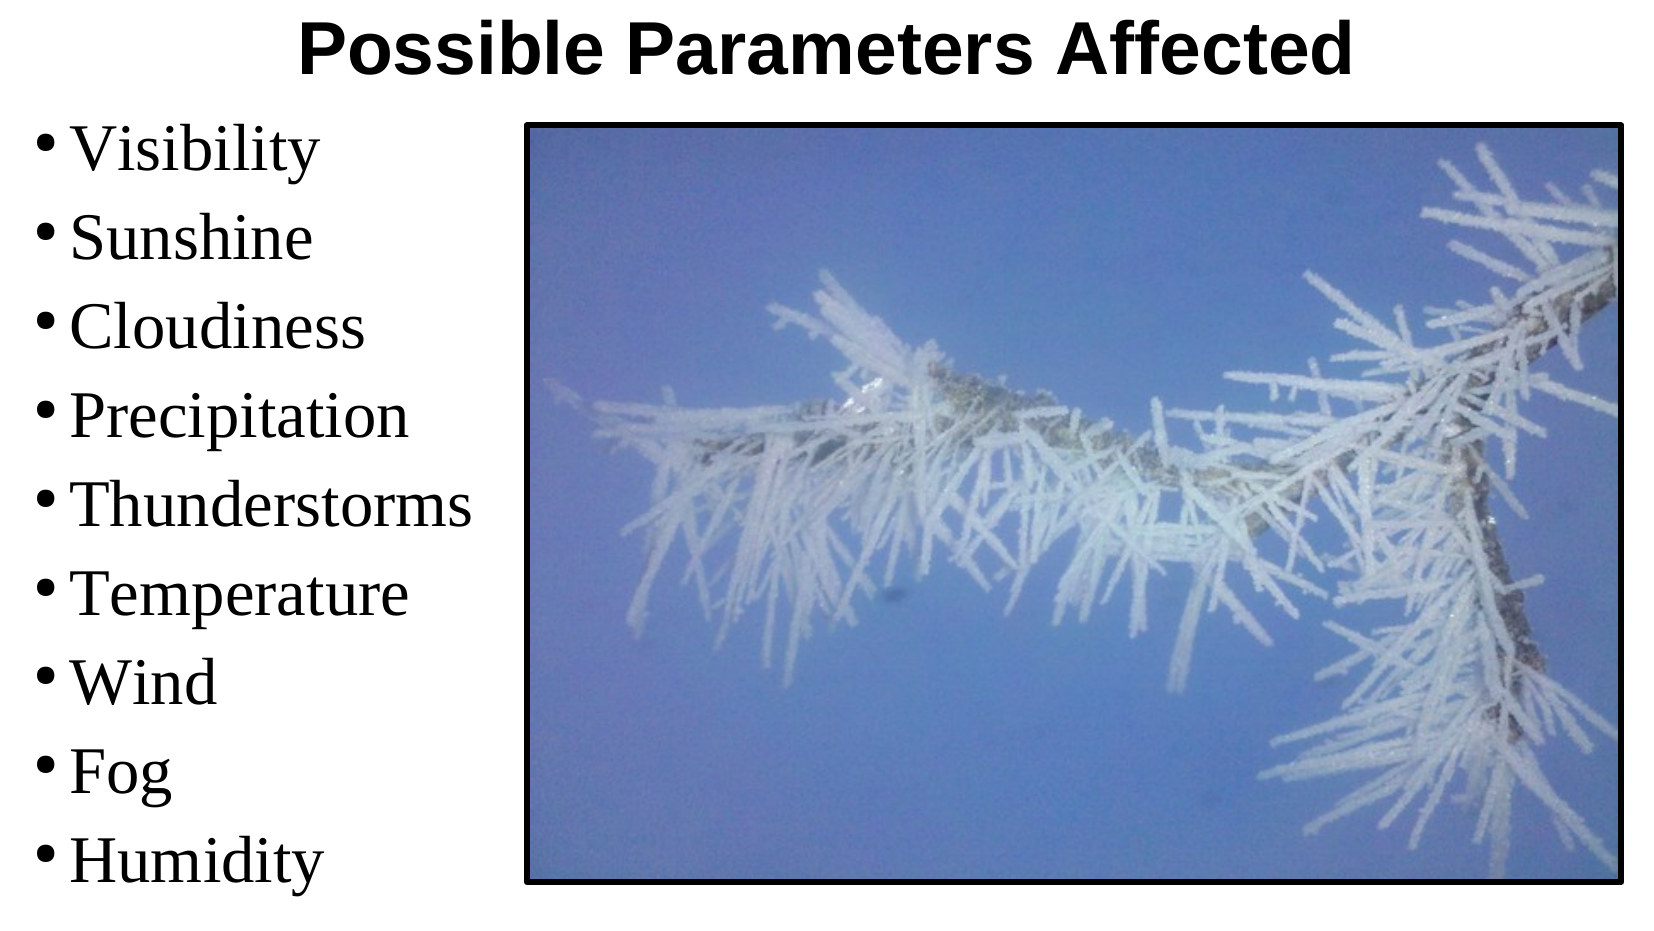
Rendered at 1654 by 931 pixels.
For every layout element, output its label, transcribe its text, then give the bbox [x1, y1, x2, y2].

text_box Visibility Sunshine Cloudiness Precipitation Thunderstorms Temperature Wind Fog Humidity [19, 96, 589, 904]
title Possible Parameters Affected [0, 0, 1654, 101]
picture [529, 128, 1619, 879]
